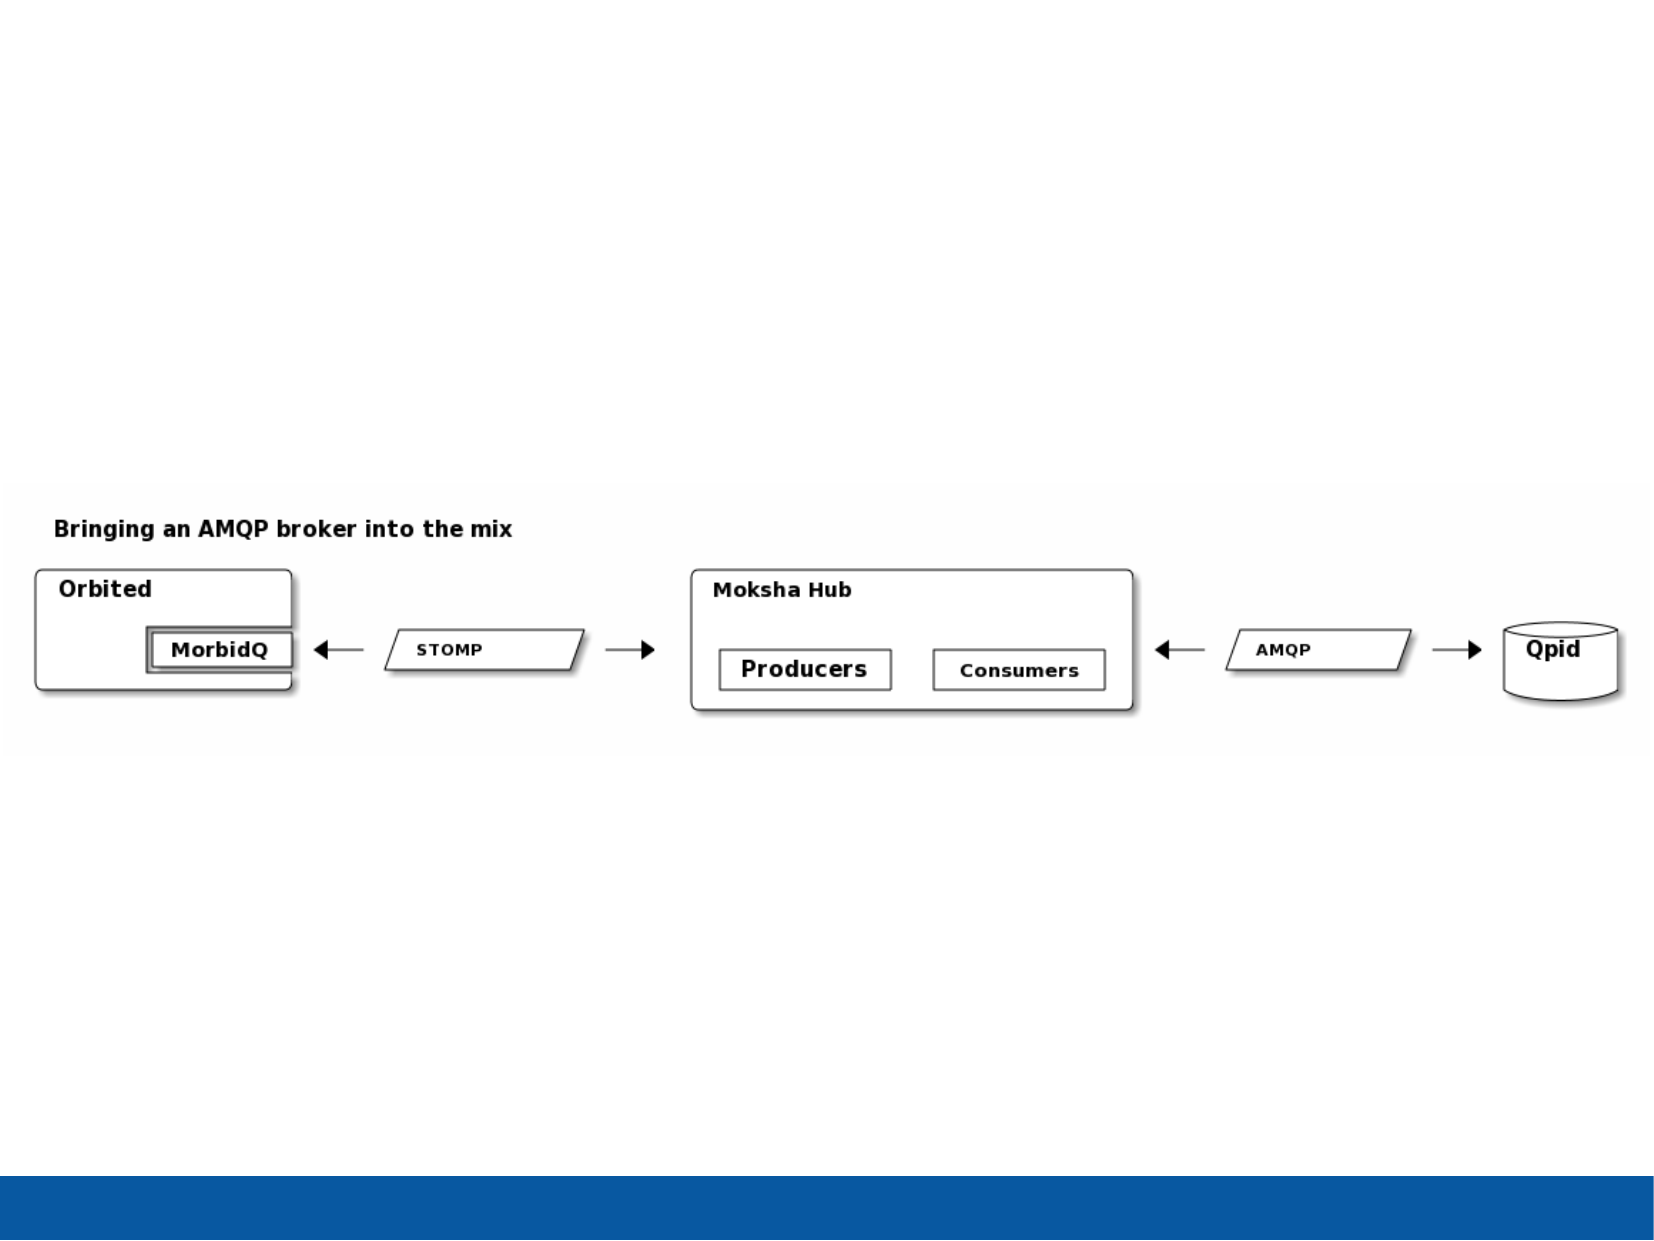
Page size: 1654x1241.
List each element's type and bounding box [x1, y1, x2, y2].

picture [0, 1176, 1654, 1240]
picture [0, 480, 1654, 760]
